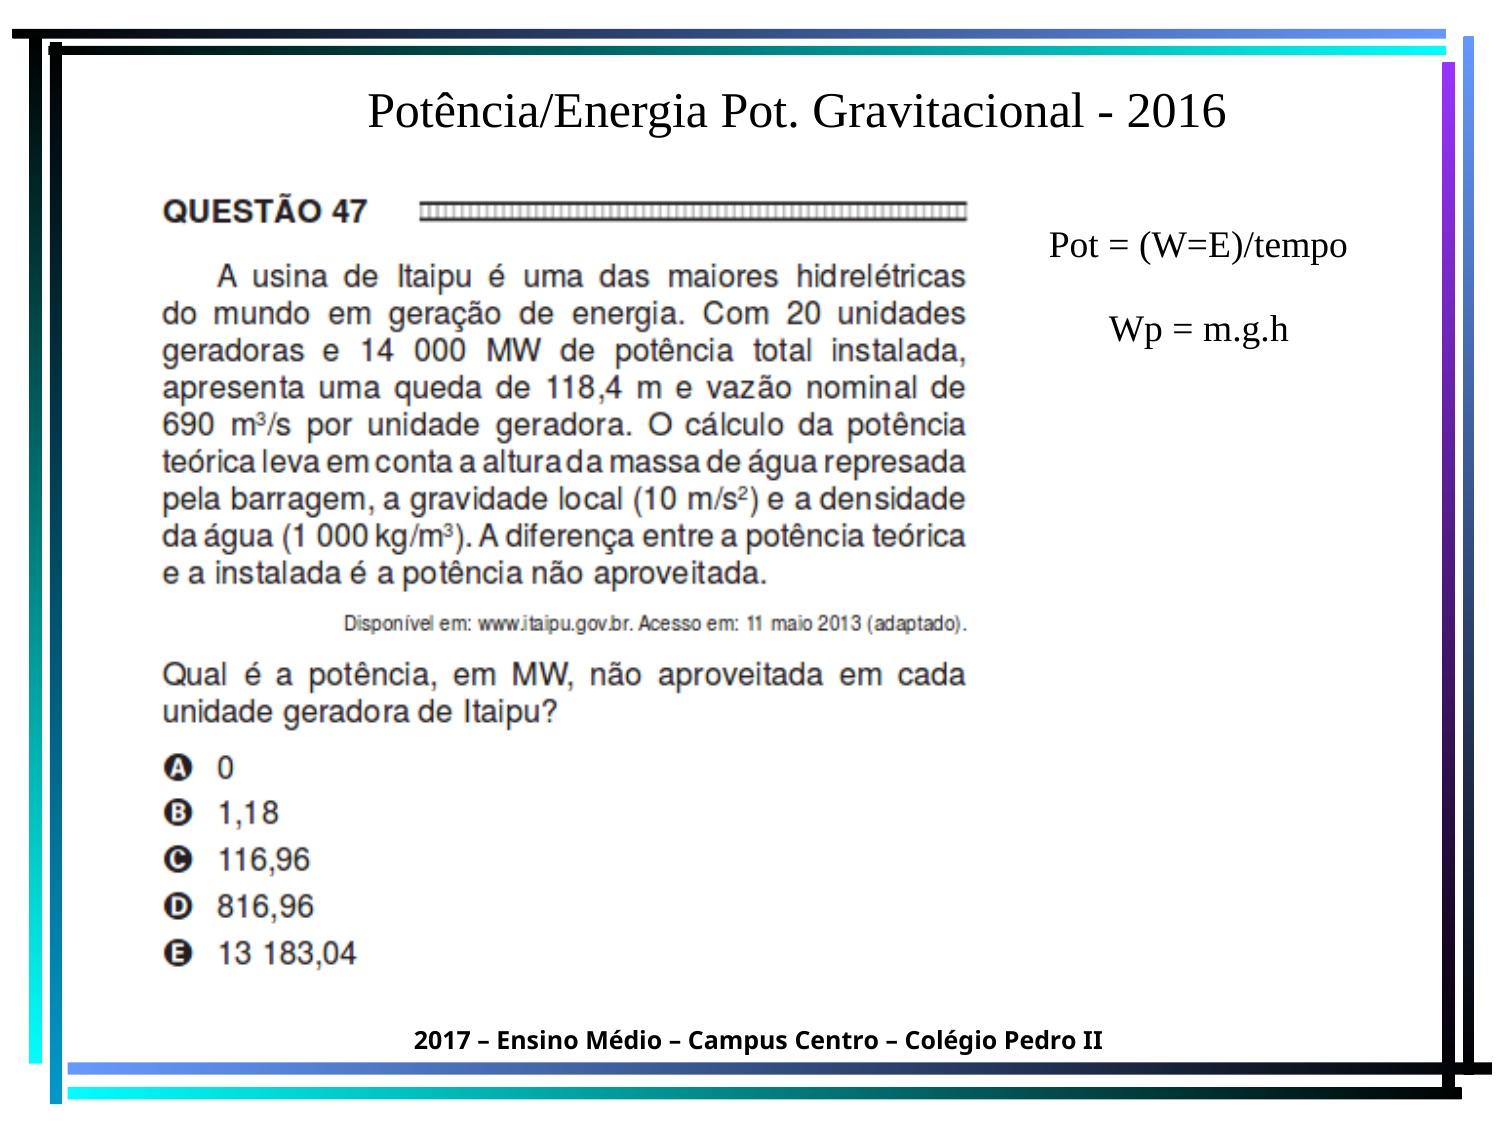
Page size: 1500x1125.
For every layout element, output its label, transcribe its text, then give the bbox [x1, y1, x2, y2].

picture [0, 0, 1500, 1125]
title Pot = (W=E)/tempo Wp = m.g.h [992, 212, 1406, 378]
text_box 2017 – Ensino Médio – Campus Centro – Colégio Pedro II [399, 1018, 1119, 1064]
title Potência/Energia Pot. Gravitacional - 2016 [259, 70, 1335, 154]
